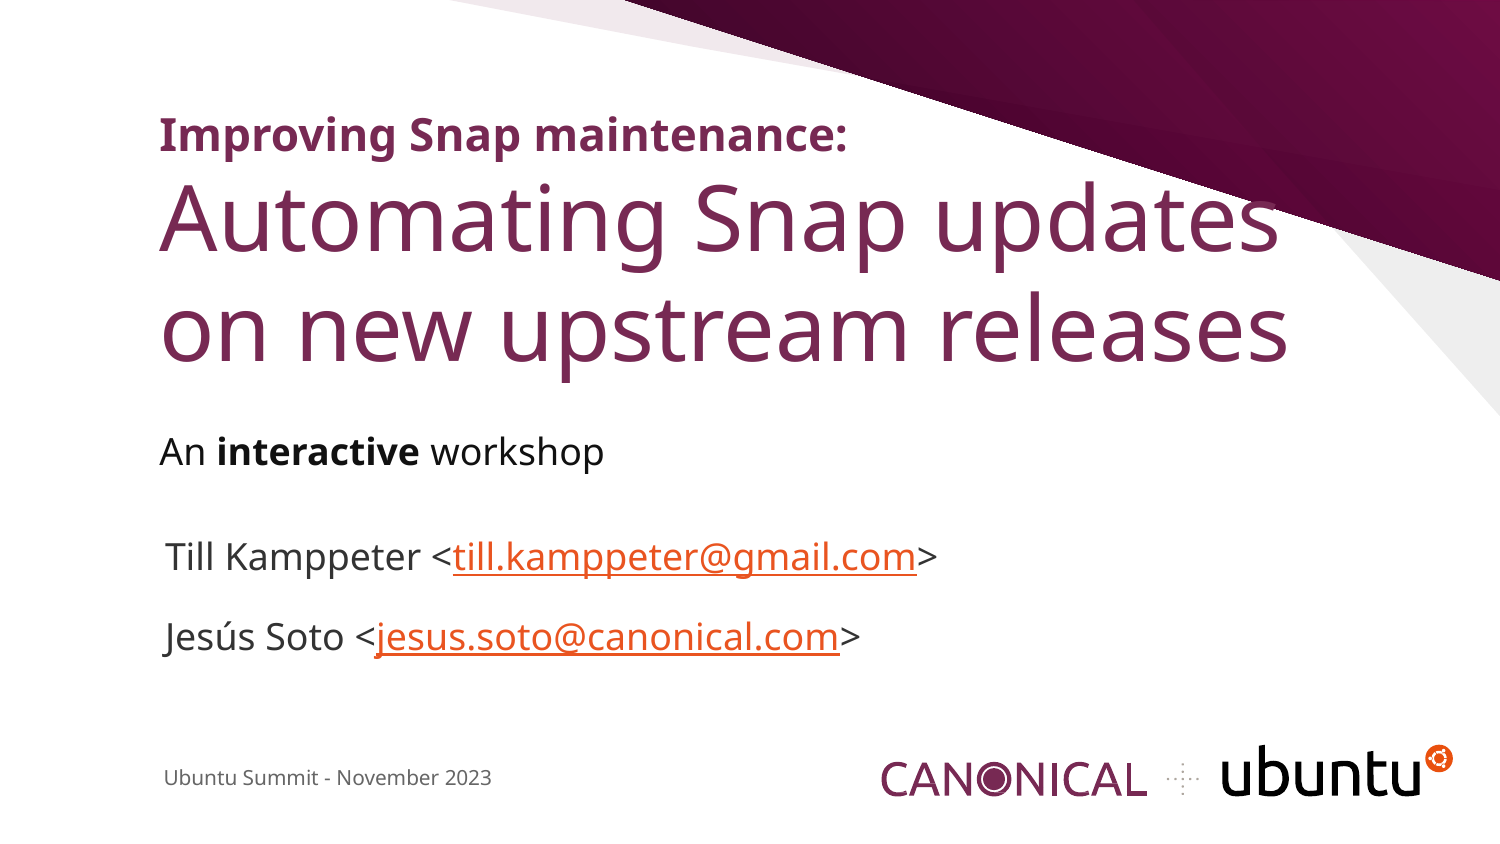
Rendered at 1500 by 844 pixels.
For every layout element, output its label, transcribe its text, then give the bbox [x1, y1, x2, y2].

title Improving Snap maintenance: Automating Snap updates on new upstream releases An interactive workshop [159, 101, 1341, 473]
subtitle Till Kamppeter <till.kamppeter@gmail.com> Jesús Soto <jesus.soto@canonical.com> [164, 525, 1239, 674]
subtitle Ubuntu Summit - November 2023 [152, 754, 695, 821]
